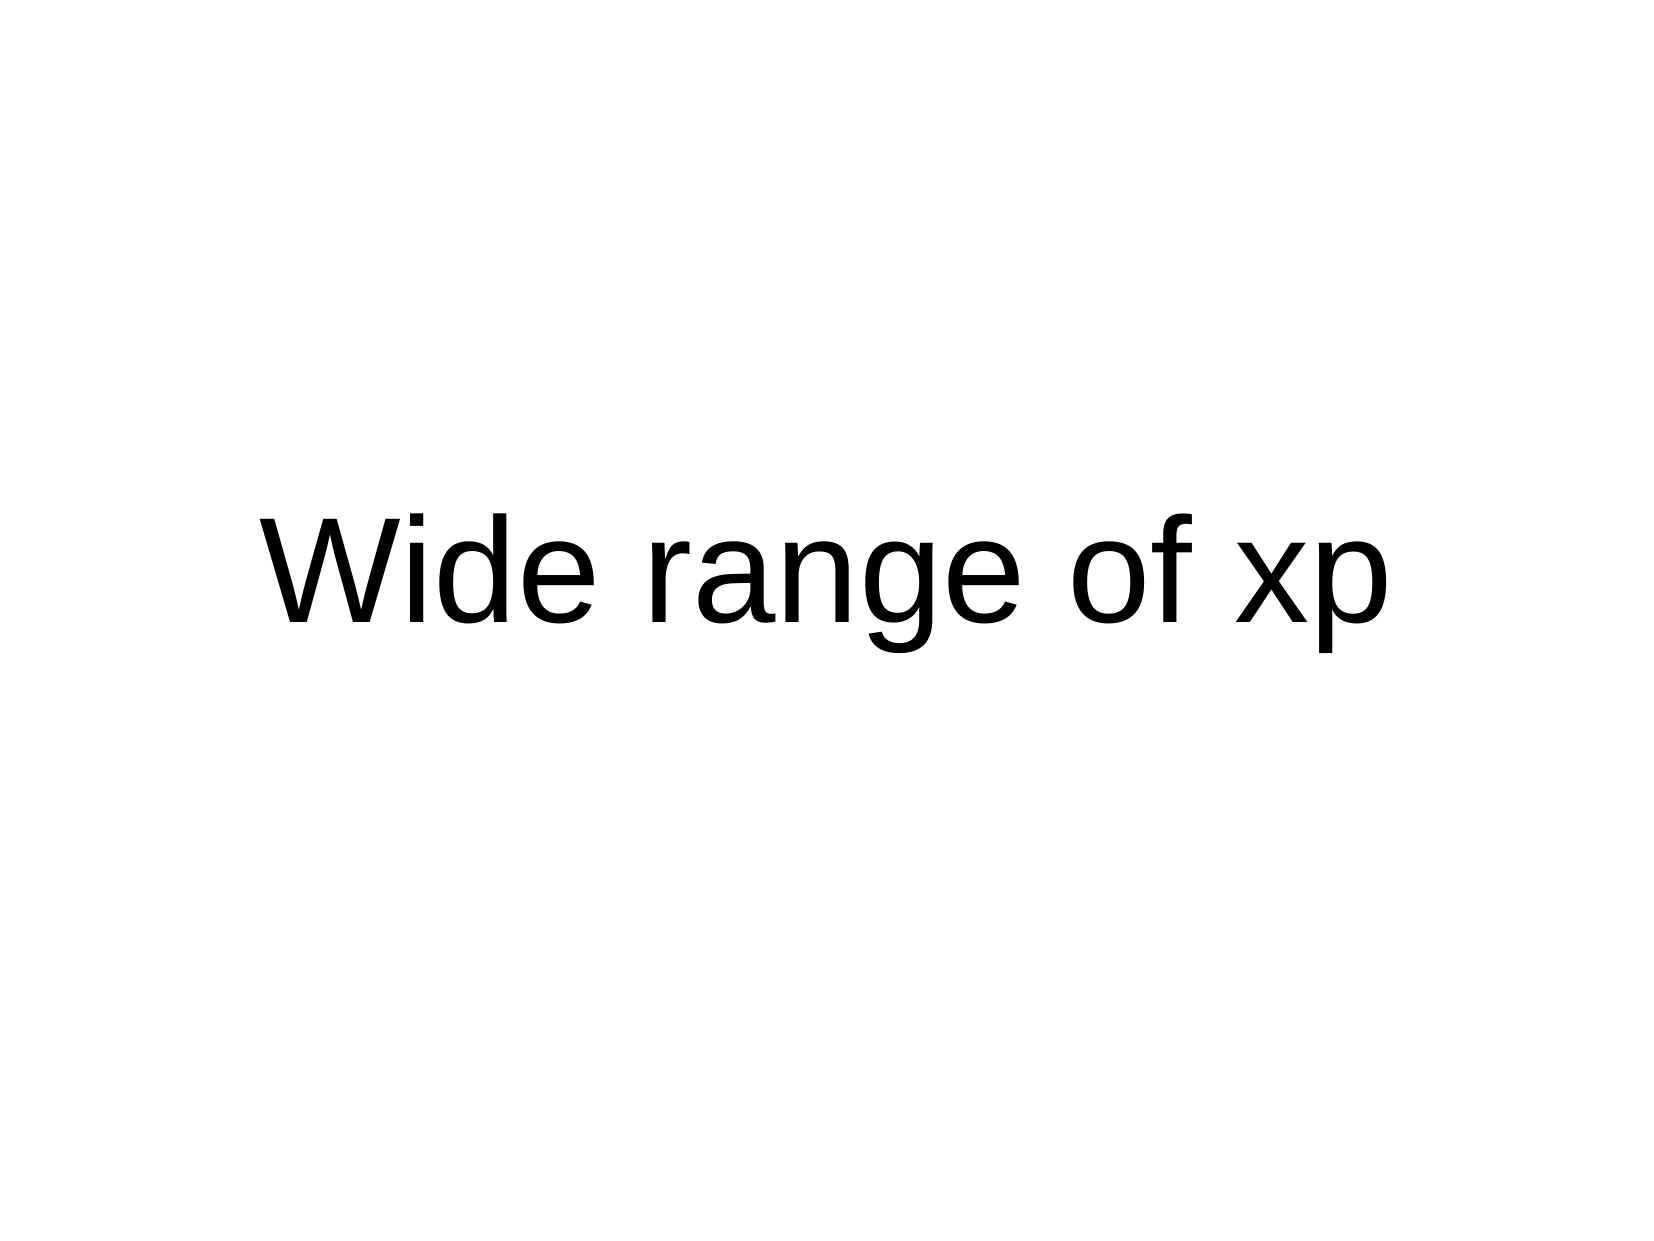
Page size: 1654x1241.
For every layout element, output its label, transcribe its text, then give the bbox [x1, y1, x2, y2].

title Wide range of xp [82, 56, 1571, 1086]
